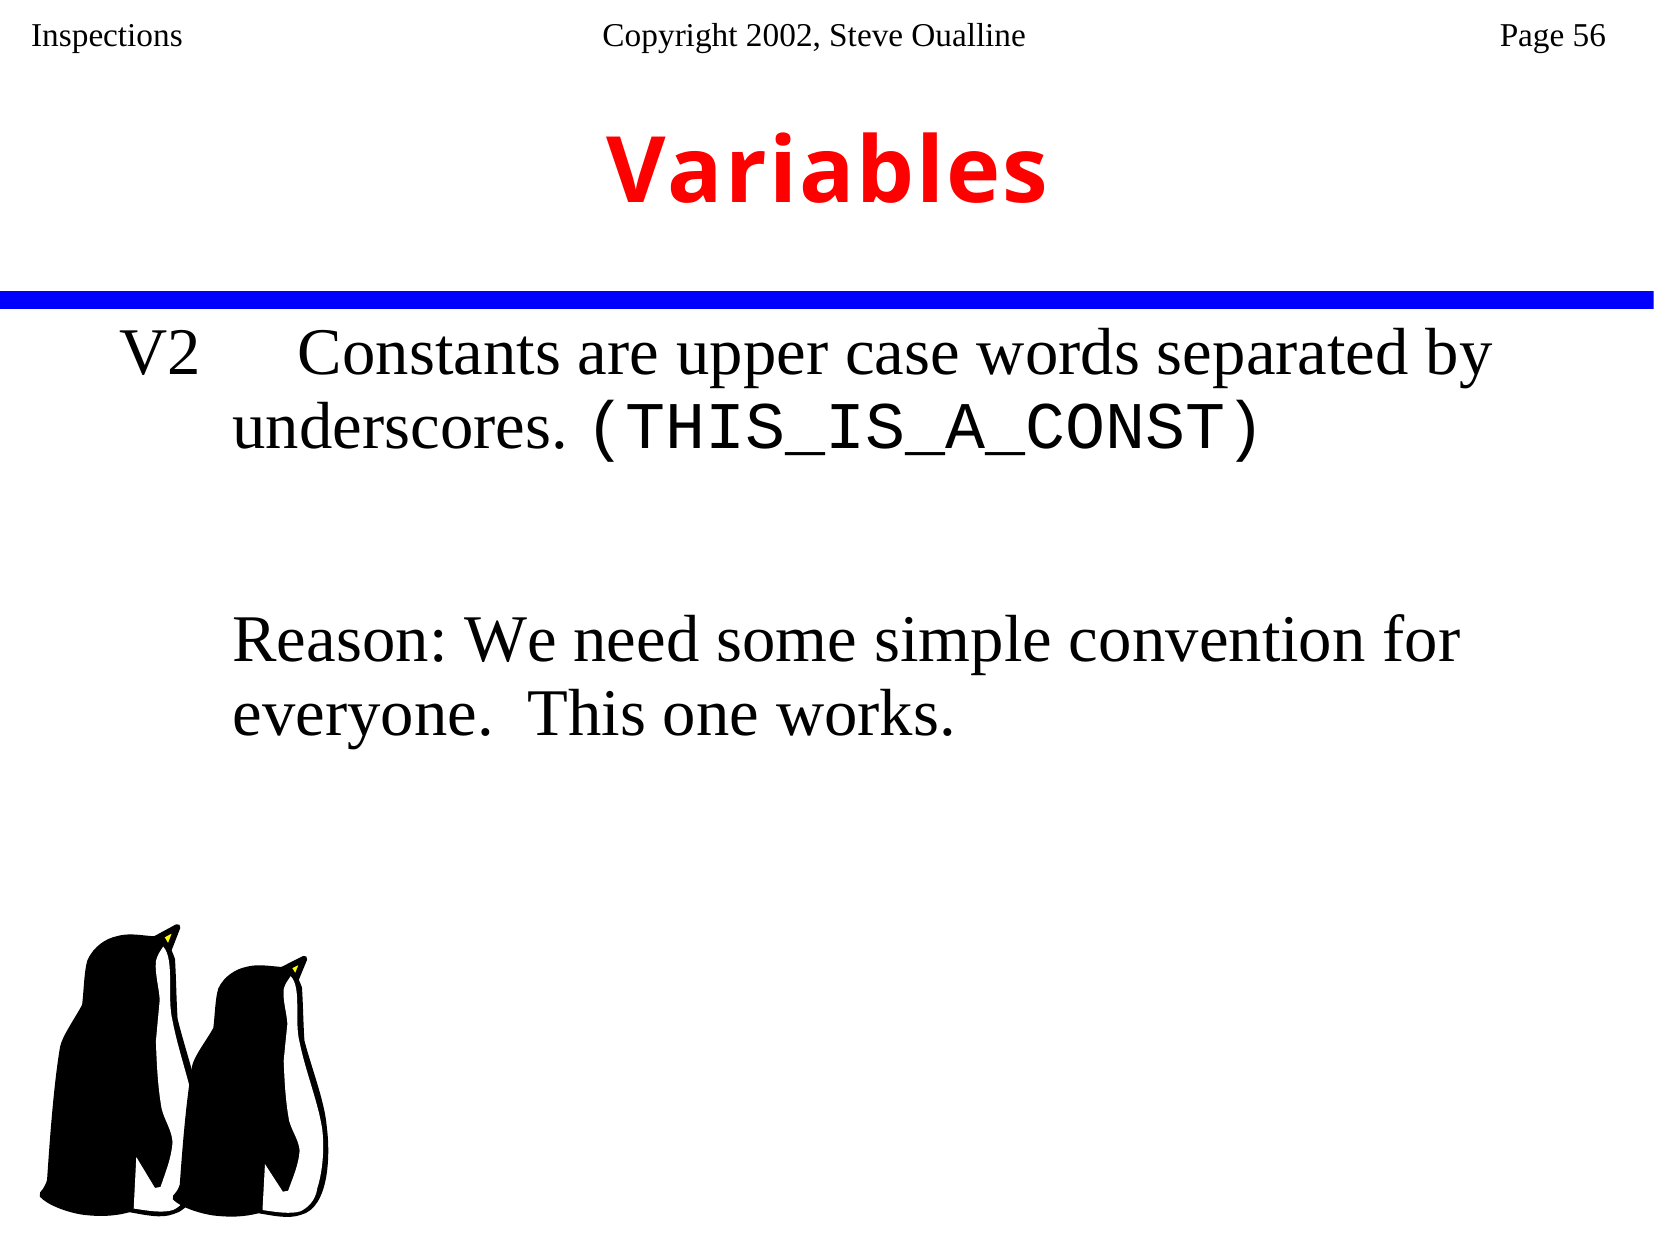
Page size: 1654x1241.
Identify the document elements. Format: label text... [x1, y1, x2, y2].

list V2 Constants are upper case words separated by underscores. (THIS_IS_A_CONST) Reason: We need some simple convention for everyone. This one works. [119, 211, 1532, 1132]
title Variables [121, 66, 1534, 269]
